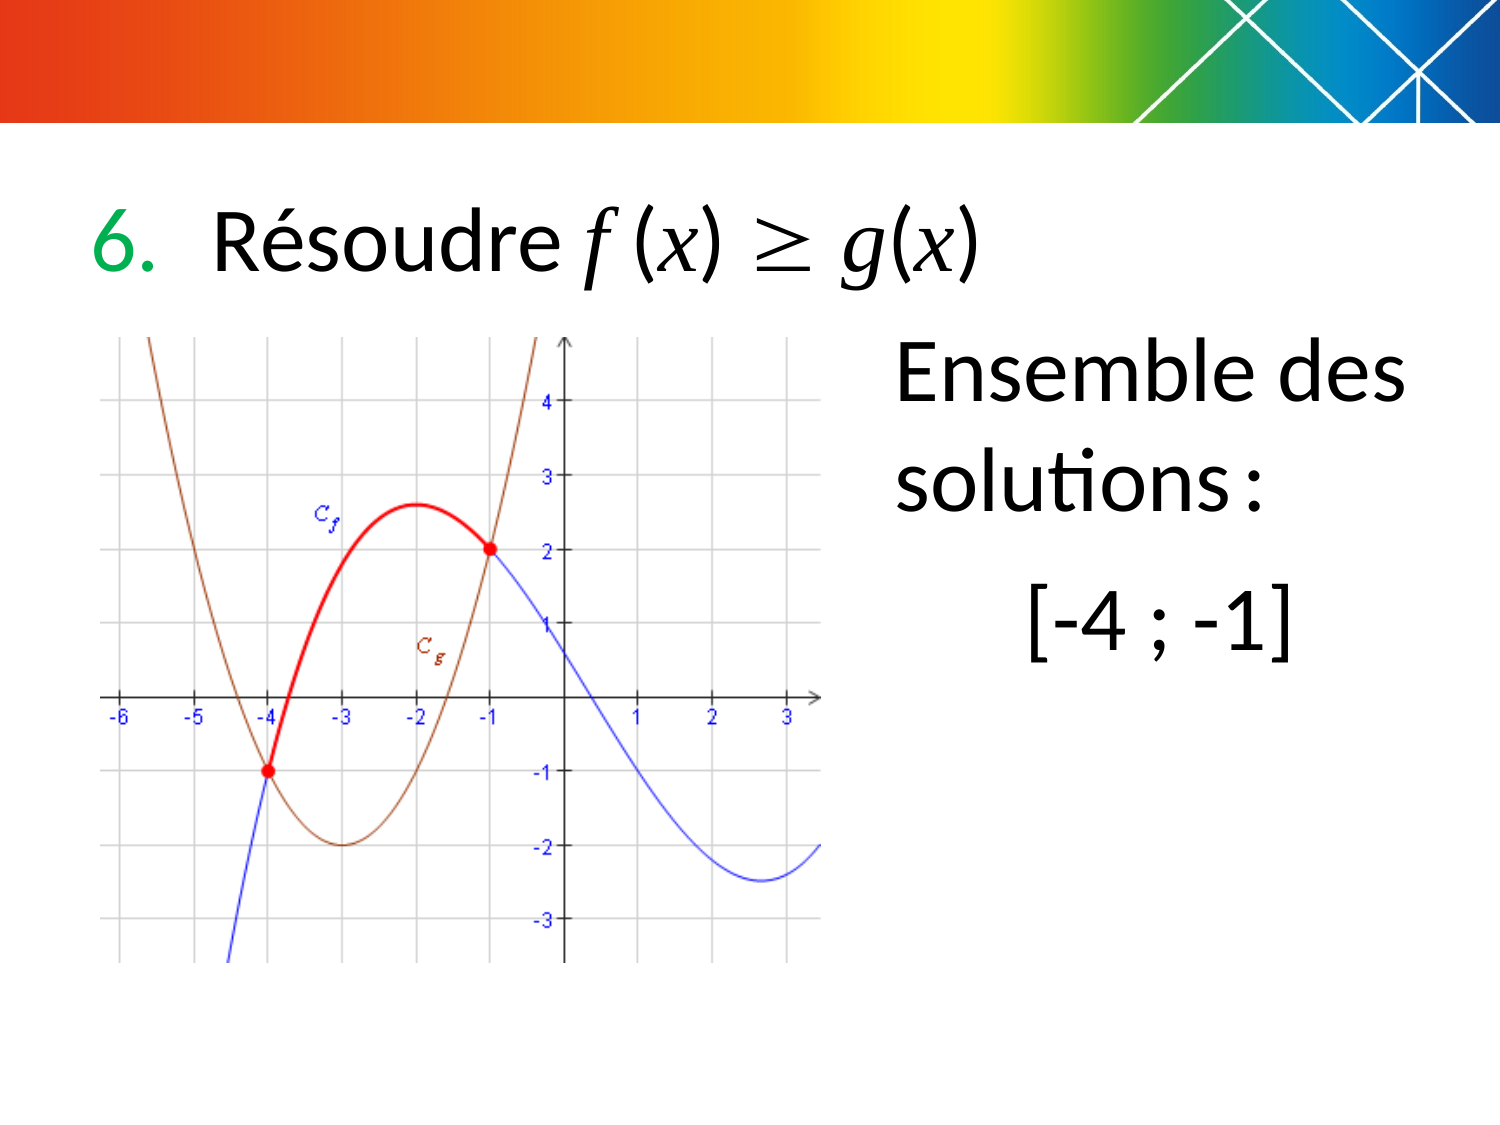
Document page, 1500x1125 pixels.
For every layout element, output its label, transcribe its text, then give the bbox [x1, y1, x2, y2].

text_box [-4 ; -1] [1009, 550, 1392, 677]
picture [100, 337, 821, 964]
picture [1340, 0, 1500, 123]
picture [0, 0, 1359, 123]
text_box Ensemble des solutions : [879, 302, 1445, 538]
title Résoudre f (x)  g(x) [75, 163, 1426, 305]
